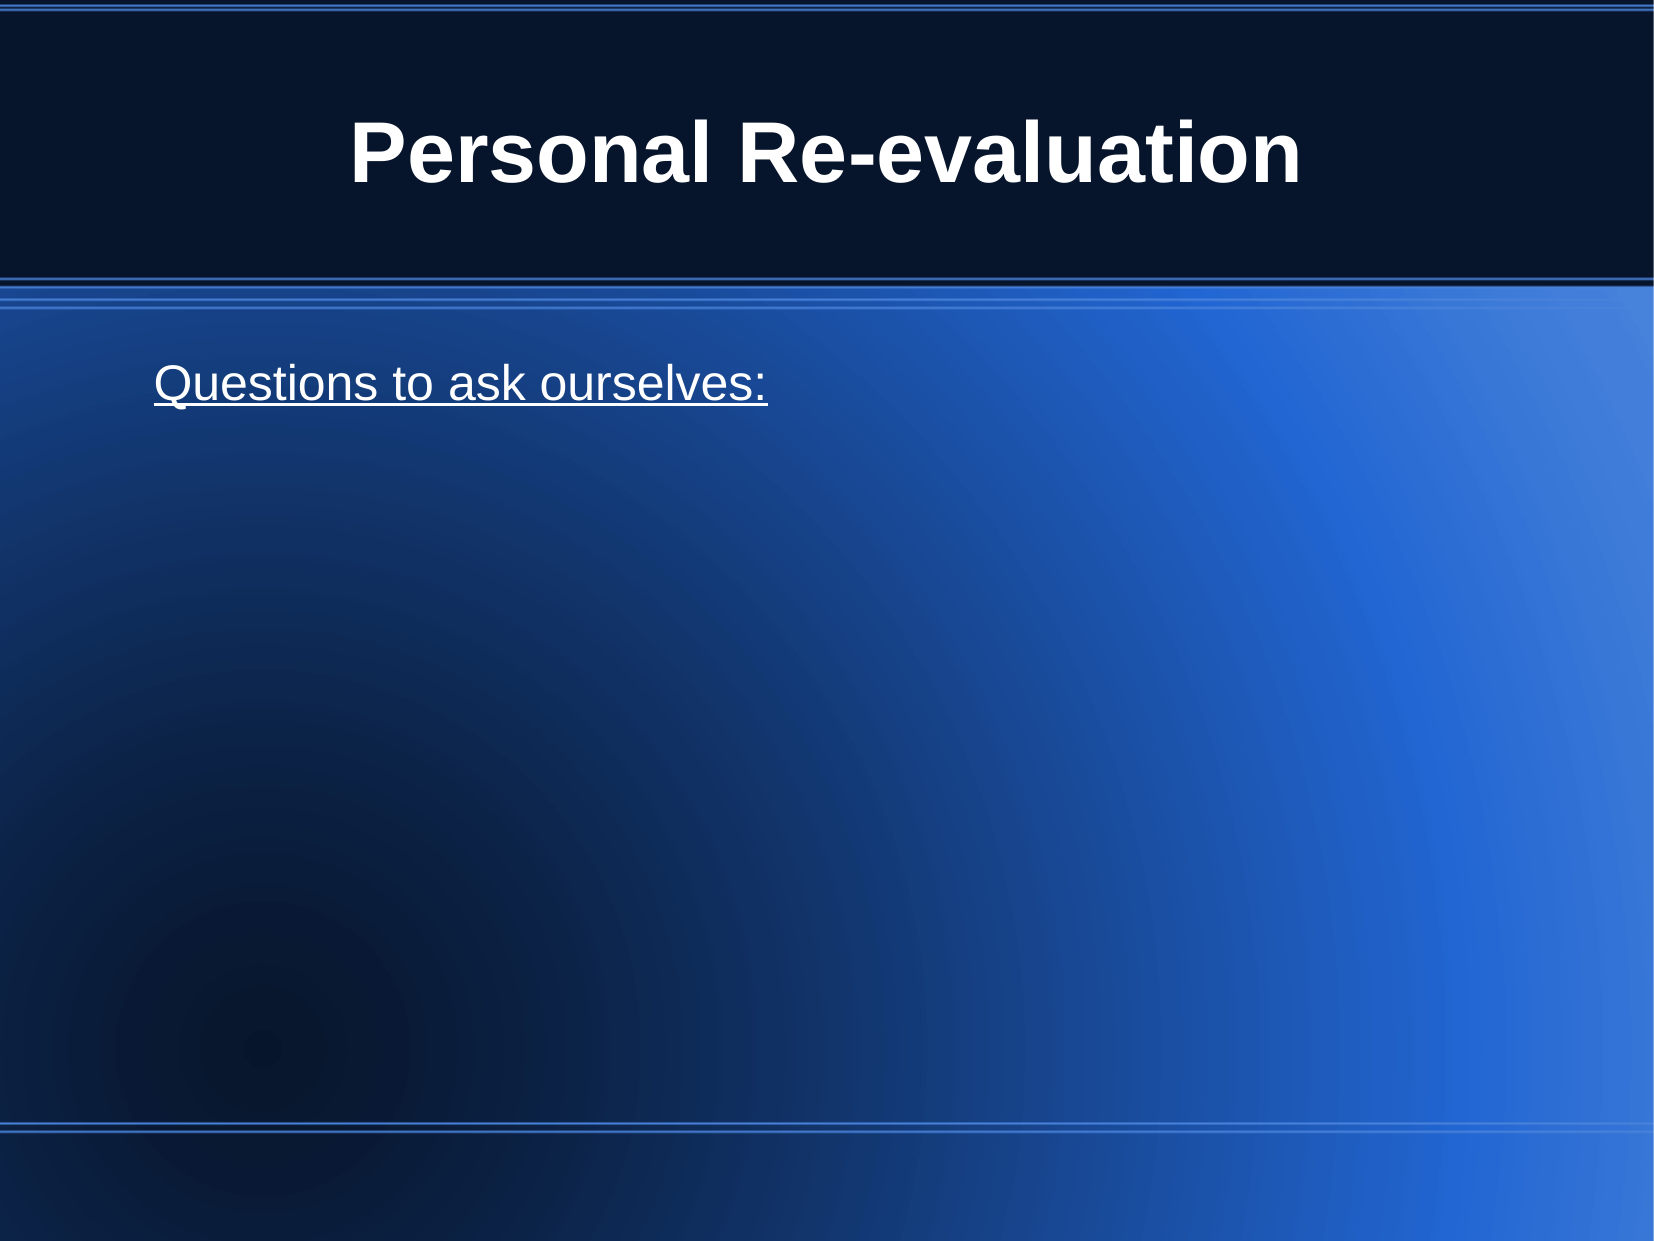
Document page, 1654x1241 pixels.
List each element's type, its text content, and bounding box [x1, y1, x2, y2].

title Personal Re-evaluation [82, 49, 1571, 257]
list Questions to ask ourselves: [82, 355, 1571, 1058]
picture [0, 0, 1654, 1241]
